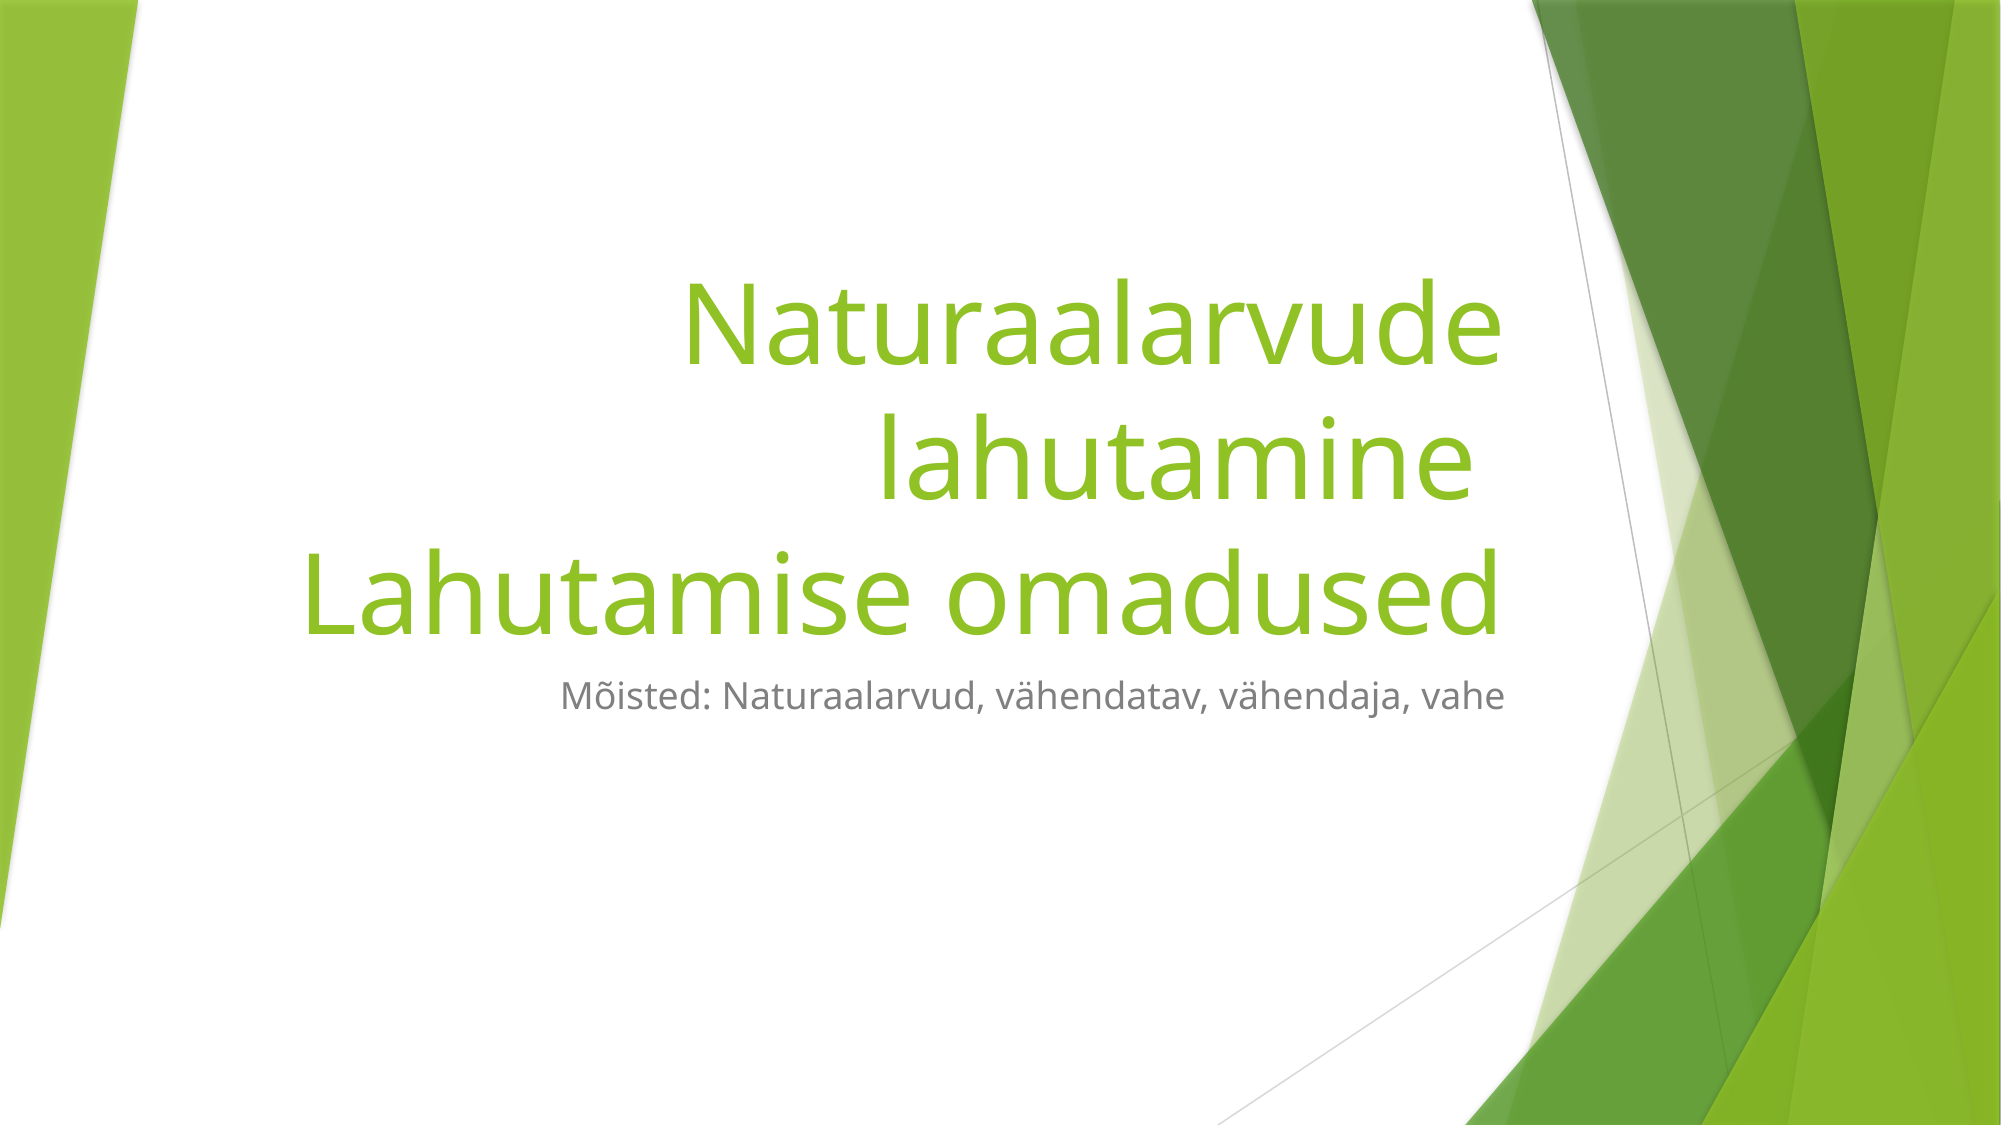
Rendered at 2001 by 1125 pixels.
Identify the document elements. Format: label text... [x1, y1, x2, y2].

subtitle Mõisted: Naturaalarvud, vähendatav, vähendaja, vahe [247, 664, 1522, 845]
title Naturaalarvude lahutamine Lahutamise omadused [247, 394, 1522, 664]
